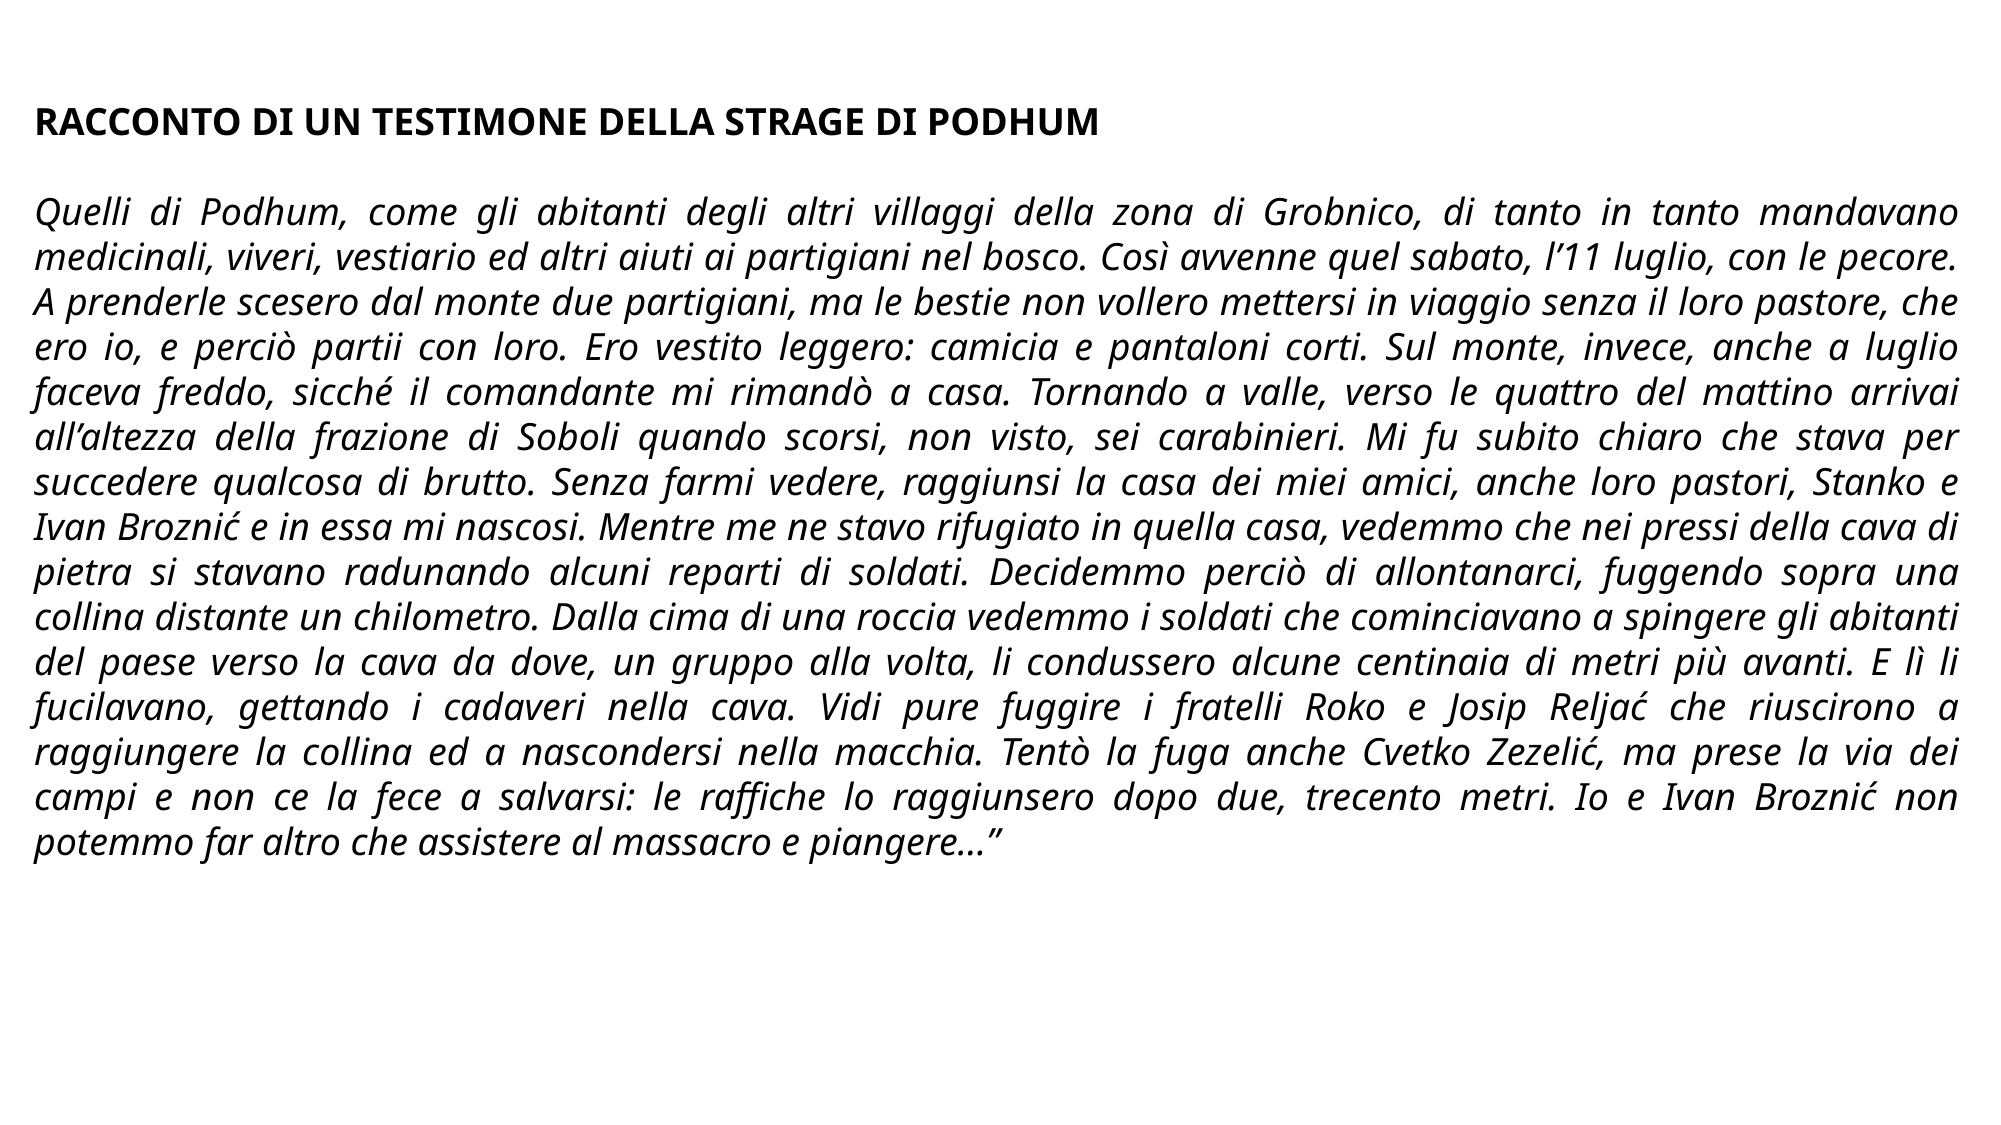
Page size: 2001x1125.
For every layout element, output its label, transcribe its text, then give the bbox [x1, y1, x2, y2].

text_box RACCONTO DI UN TESTIMONE DELLA STRAGE DI PODHUM Quelli di Podhum, come gli abitanti degli altri villaggi della zona di Grobnico, di tanto in tanto mandavano medicinali, viveri, vestiario ed altri aiuti ai partigiani nel bosco. Così avvenne quel sabato, l’11 luglio, con le pecore. A prenderle scesero dal monte due partigiani, ma le bestie non vollero mettersi in viaggio senza il loro pastore, che ero io, e perciò partii con loro. Ero vestito leggero: camicia e pantaloni corti. Sul monte, invece, anche a luglio faceva freddo, sicché il comandante mi rimandò a casa. Tornando a valle, verso le quattro del mattino arrivai all’altezza della frazione di Soboli quando scorsi, non visto, sei carabinieri. Mi fu subito chiaro che stava per succedere qualcosa di brutto. Senza farmi vedere, raggiunsi la casa dei miei amici, anche loro pastori, Stanko e Ivan Broznić e in essa mi nascosi. Mentre me ne stavo rifugiato in quella casa, vedemmo che nei pressi della cava di pietra si stavano radunando alcuni reparti di soldati. Decidemmo perciò di allontanarci, fuggendo sopra una collina distante un chilometro. Dalla cima di una roccia vedemmo i soldati che cominciavano a spingere gli abitanti del paese verso la cava da dove, un gruppo alla volta, li condussero alcune centinaia di metri più avanti. E lì li fucilavano, gettando i cadaveri nella cava. Vidi pure fuggire i fratelli Roko e Josip Reljać che riuscirono a raggiungere la collina ed a nascondersi nella macchia. Tentò la fuga anche Cvetko Zezelić, ma prese la via dei campi e non ce la fece a salvarsi: le raffiche lo raggiunsero dopo due, trecento metri. Io e Ivan Broznić non potemmo far altro che assistere al massacro e piangere…” [19, 90, 1977, 879]
